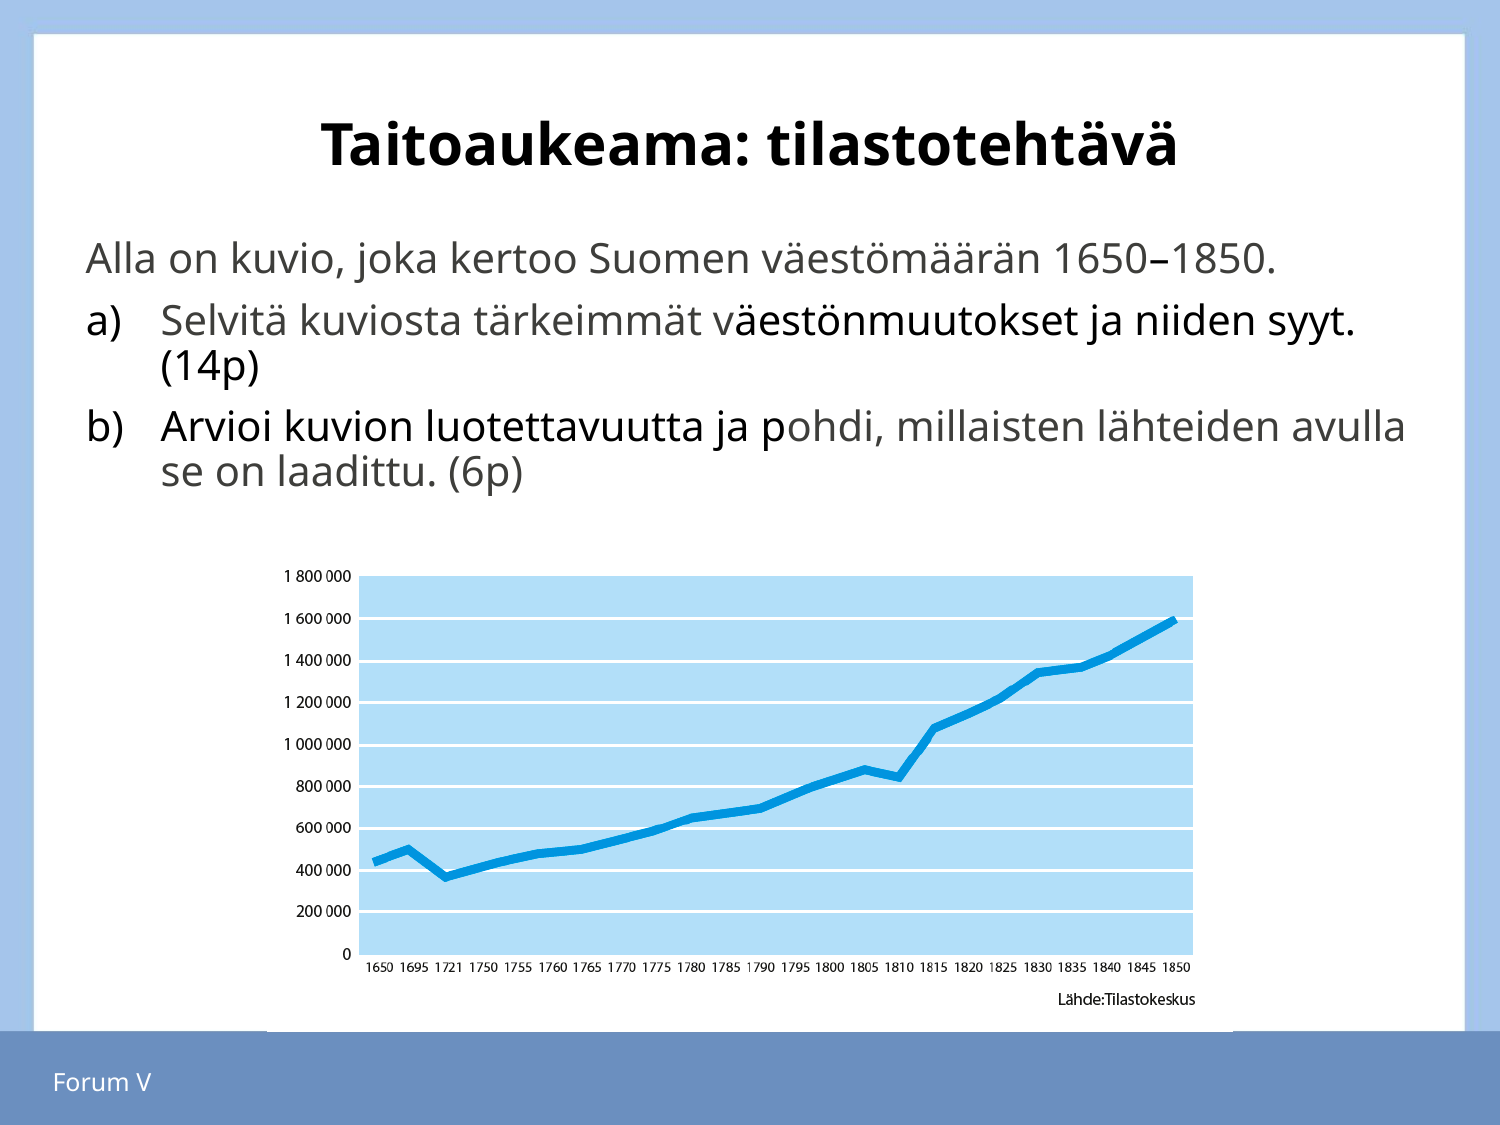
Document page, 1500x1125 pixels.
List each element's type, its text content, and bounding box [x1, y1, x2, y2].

title Taitoaukeama: tilastotehtävä [103, 63, 1397, 231]
picture [0, 0, 1500, 1125]
list Alla on kuvio, joka kertoo Suomen väestömäärän 1650–1850. Selvitä kuviosta tärkeimmät väestönmuutokset ja niiden syyt. (14p) Arvioi kuvion luotettavuutta ja pohdi, millaisten lähteiden avulla se on laadittu. (6p) [70, 230, 1430, 548]
